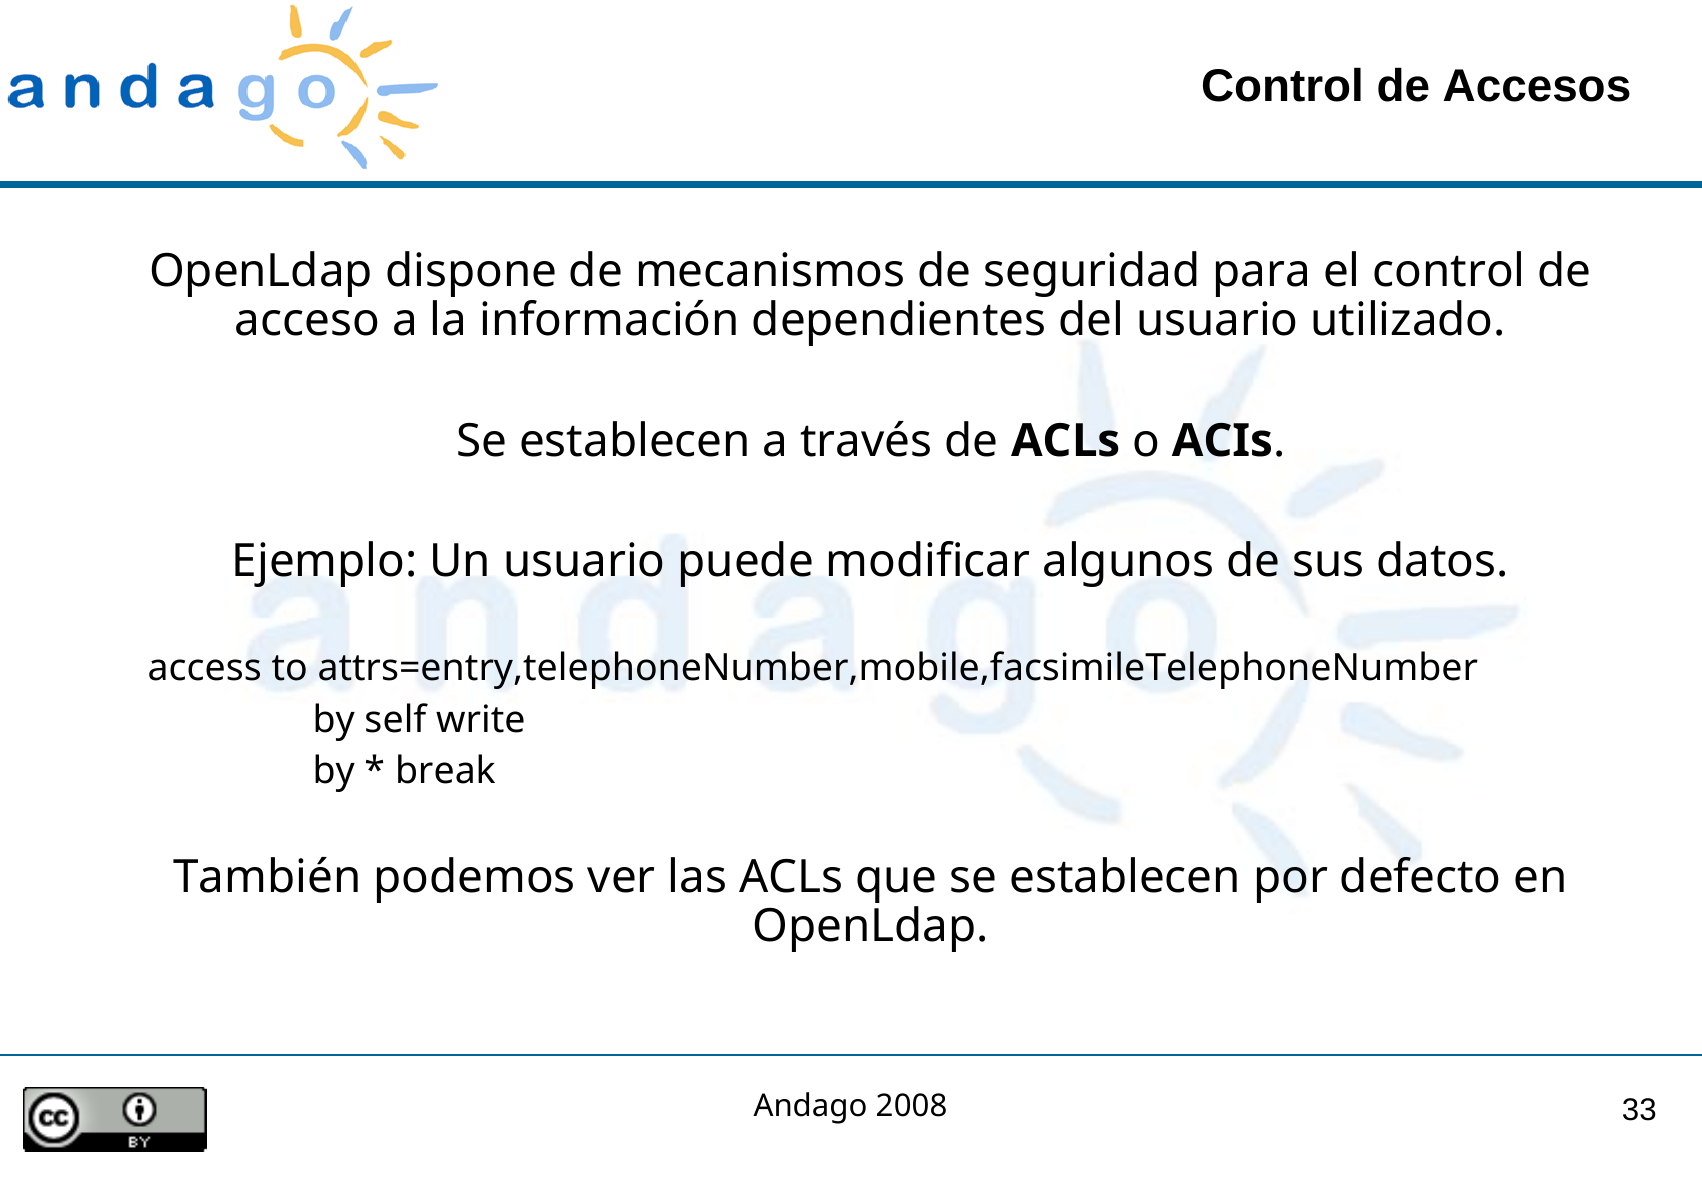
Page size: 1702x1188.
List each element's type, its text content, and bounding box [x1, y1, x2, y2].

picture [23, 1087, 207, 1152]
picture [0, 0, 255, 175]
title Control de Accesos [255, 0, 1702, 181]
subtitle OpenLdap dispone de mecanismos de seguridad para el control de acceso a la información dependientes del usuario utilizado. Se establecen a través de ACLs o ACIs. Ejemplo: Un usuario puede modificar algunos de sus datos. access to attrs=entry,telephoneNumber,mobile,facsimileTelephoneNumber by self write by * break También podemos ver las ACLs que se establecen por defecto en OpenLdap. [147, 255, 1595, 1004]
